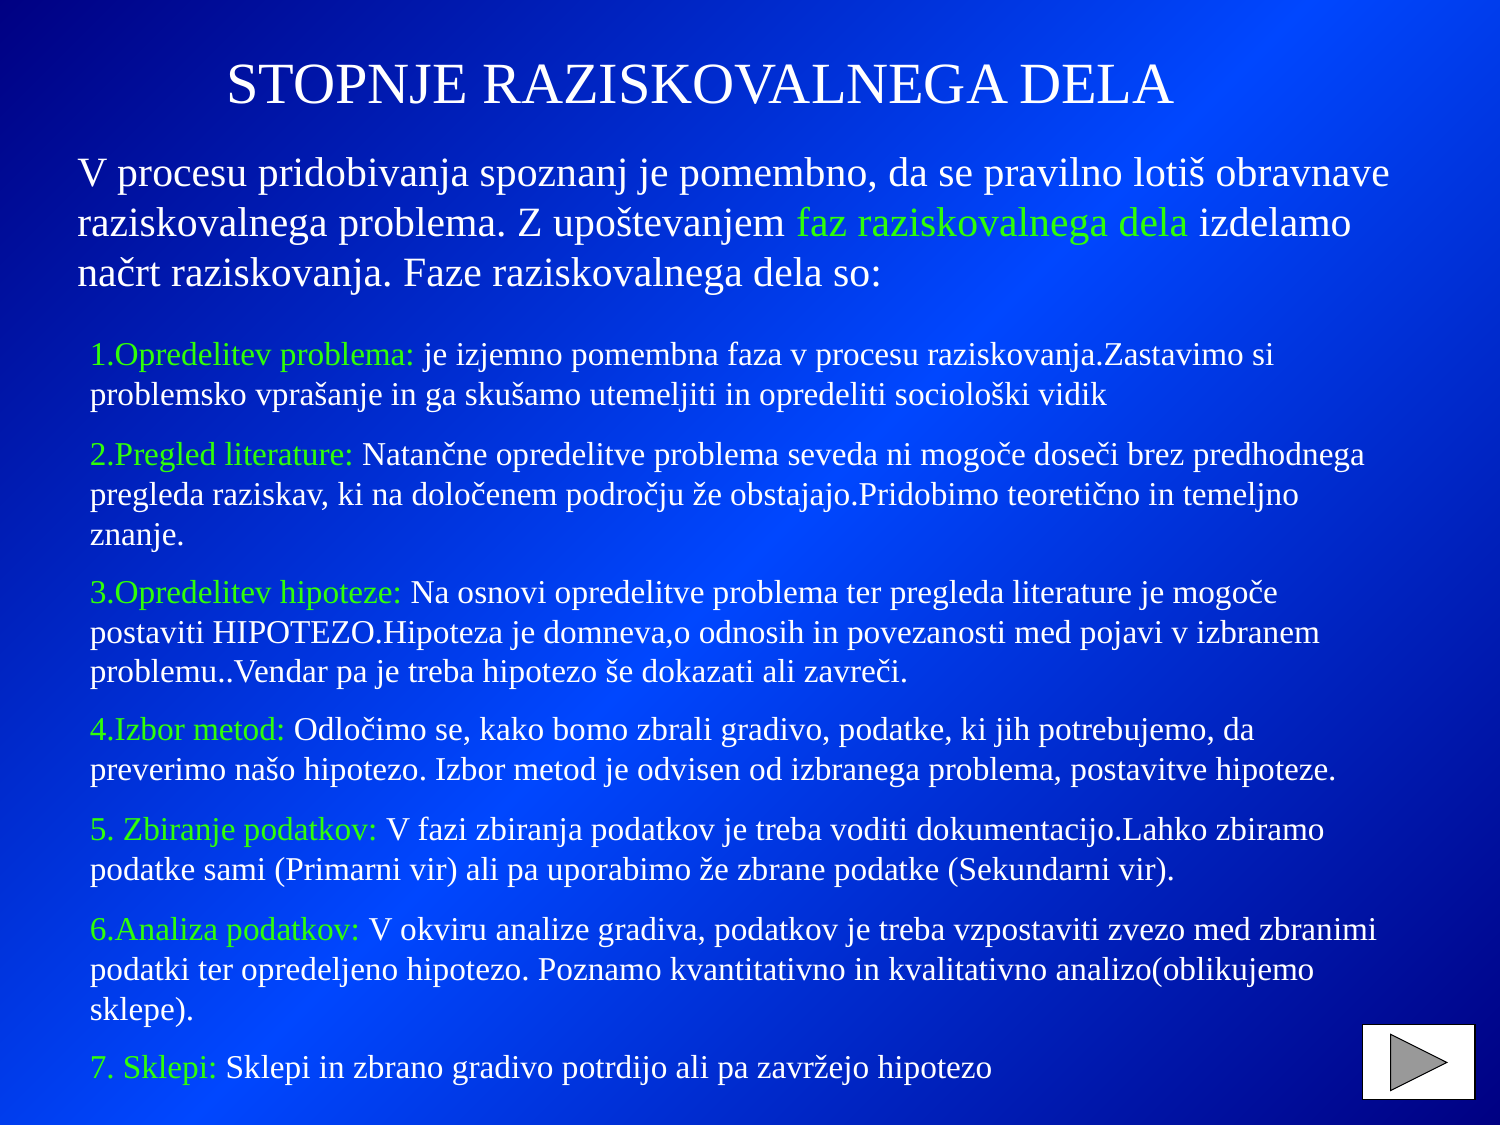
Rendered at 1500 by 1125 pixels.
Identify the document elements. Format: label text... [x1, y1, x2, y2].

text_box 3.Opredelitev hipoteze: Na osnovi opredelitve problema ter pregleda literature je mogoče postaviti HIPOTEZO.Hipoteza je domneva,o odnosih in povezanosti med pojavi v izbranem problemu..Vendar pa je treba hipotezo še dokazati ali zavreči. [74, 562, 1413, 698]
text_box 2.Pregled literature: Natančne opredelitve problema seveda ni mogoče doseči brez predhodnega pregleda raziskav, ki na določenem področju že obstajajo.Pridobimo teoretično in temeljno znanje. [74, 424, 1413, 560]
text_box V procesu pridobivanja spoznanj je pomembno, da se pravilno lotiš obravnave raziskovalnega problema. Z upoštevanjem faz raziskovalnega dela izdelamo načrt raziskovanja. Faze raziskovalnega dela so: [62, 137, 1438, 303]
text_box 6.Analiza podatkov: V okviru analize gradiva, podatkov je treba vzpostaviti zvezo med zbranimi podatki ter opredeljeno hipotezo. Poznamo kvantitativno in kvalitativno analizo(oblikujemo sklepe). [74, 899, 1413, 1035]
text_box 5. Zbiranje podatkov: V fazi zbiranja podatkov je treba voditi dokumentacijo.Lahko zbiramo podatke sami (Primarni vir) ali pa uporabimo že zbrane podatke (Sekundarni vir). [74, 799, 1413, 895]
text_box [1362, 1024, 1476, 1100]
text_box STOPNJE RAZISKOVALNEGA DELA [37, 37, 1450, 123]
text_box 1.Opredelitev problema: je izjemno pomembna faza v procesu raziskovanja.Zastavimo si problemsko vprašanje in ga skušamo utemeljiti in opredeliti sociološki vidik [74, 324, 1413, 420]
text_box 7. Sklepi: Sklepi in zbrano gradivo potrdijo ali pa zavržejo hipotezo [74, 1037, 1362, 1093]
text_box 4.Izbor metod: Odločimo se, kako bomo zbrali gradivo, podatke, ki jih potrebujemo, da preverimo našo hipotezo. Izbor metod je odvisen od izbranega problema, postavitve hipoteze. [74, 699, 1413, 795]
